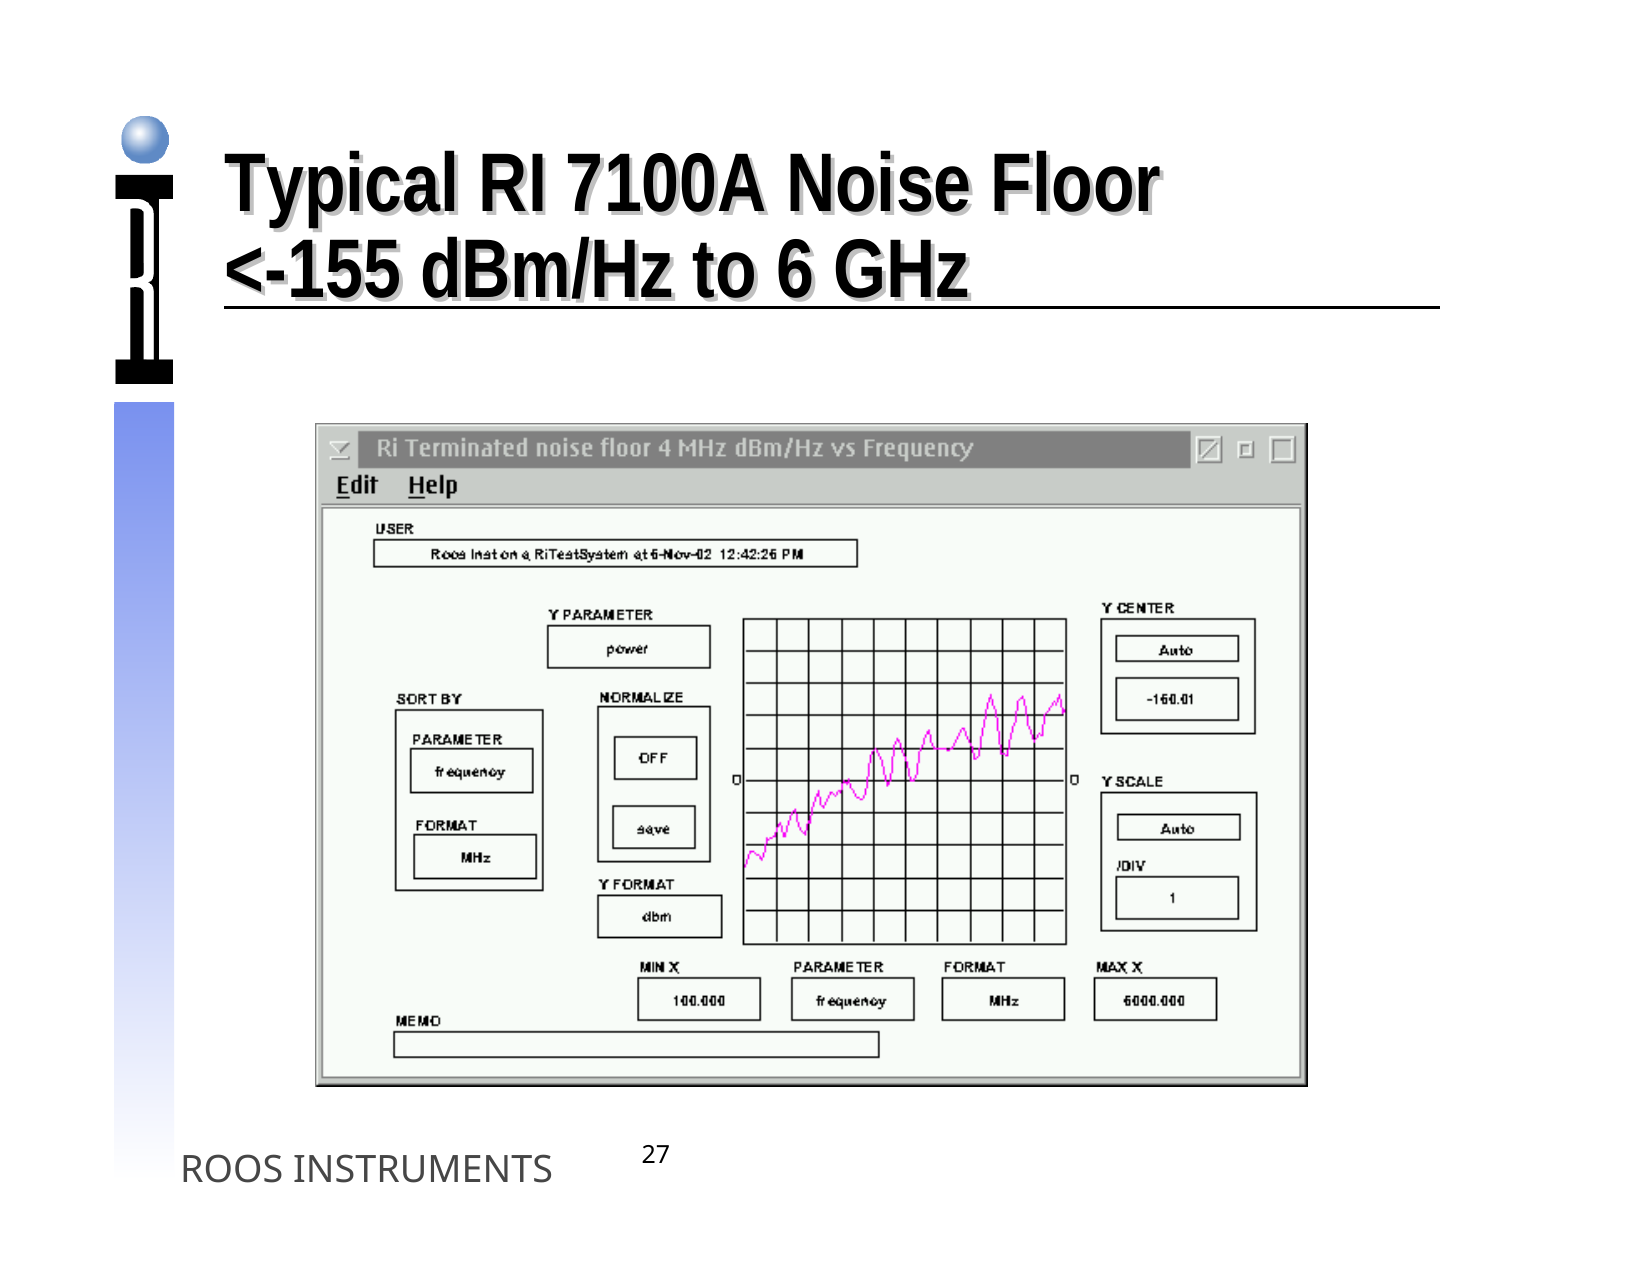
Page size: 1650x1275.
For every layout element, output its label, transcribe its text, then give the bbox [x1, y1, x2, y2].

text_box Typical RI 7100A Noise Floor <-155 dBm/Hz to 6 GHz [224, 142, 1445, 327]
picture [315, 423, 1308, 1087]
